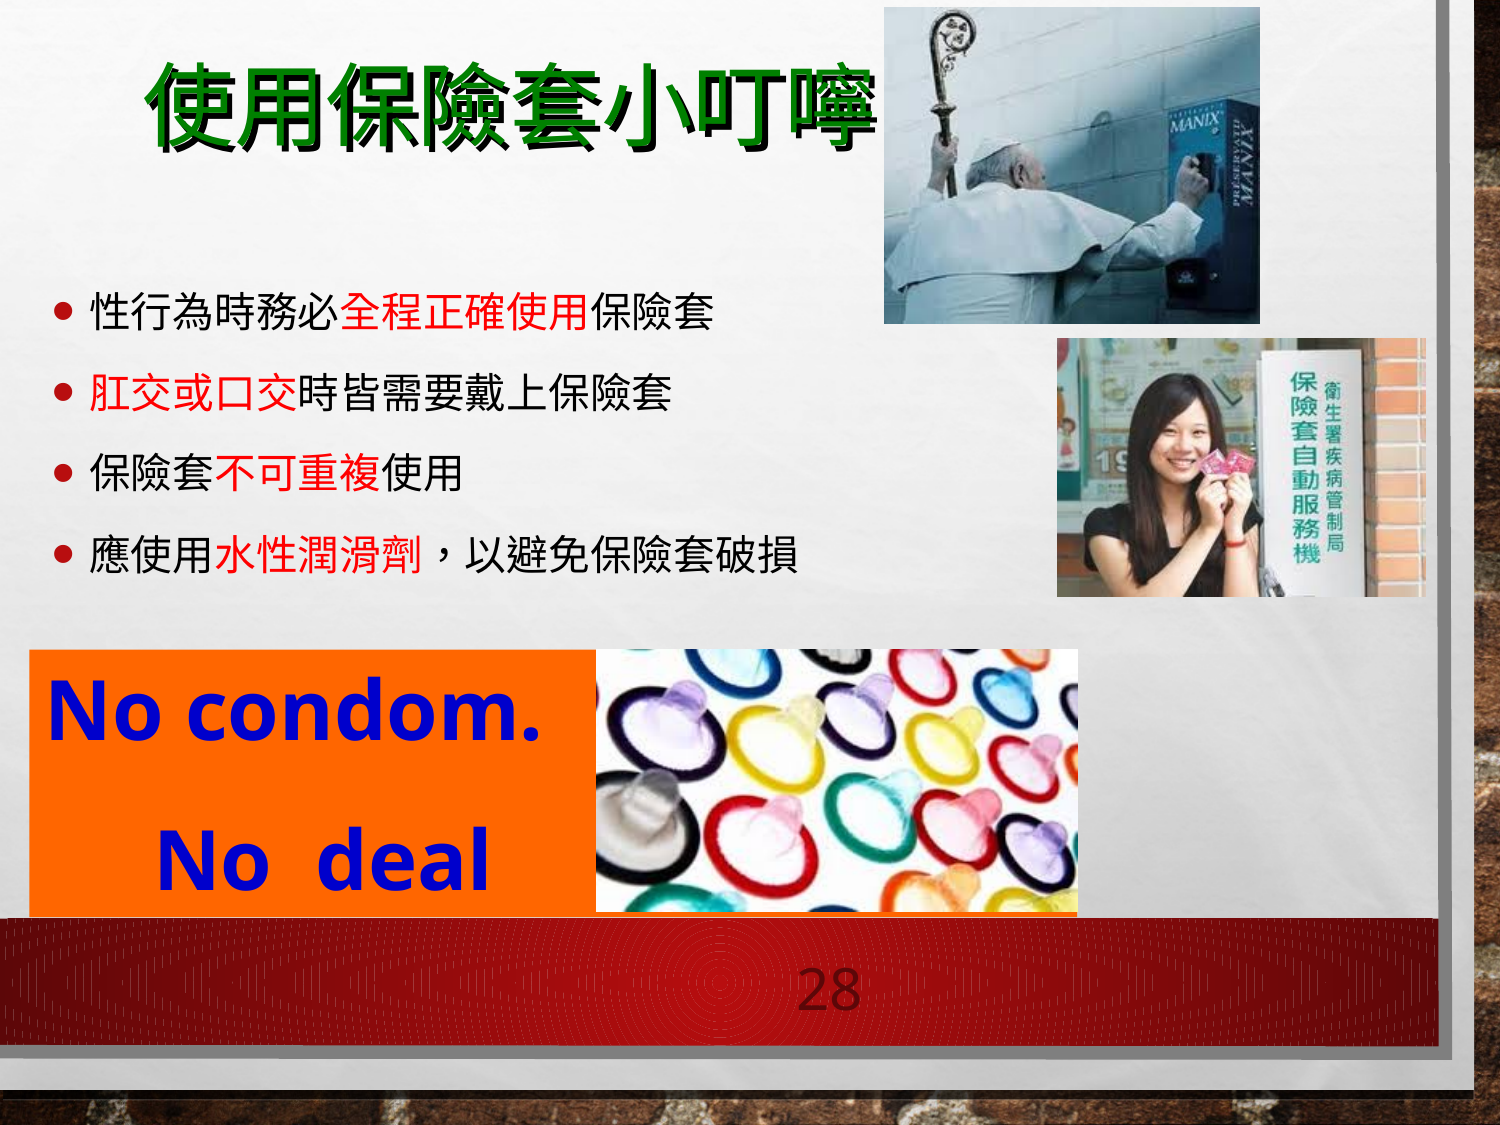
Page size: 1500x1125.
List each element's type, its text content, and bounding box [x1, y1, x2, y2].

text_box No condom. No deal [29, 649, 1078, 918]
title 使用保險套小叮嚀 [0, 15, 884, 205]
picture [596, 649, 1078, 913]
picture [1057, 338, 1426, 597]
list 性行為時務必全程正確使用保險套 肛交或口交時皆需要戴上保險套 保險套不可重複使用 應使用水性潤滑劑，以避免保險套破損 [36, 195, 1316, 739]
text_box 28 [773, 944, 886, 1027]
picture [884, 7, 1260, 324]
